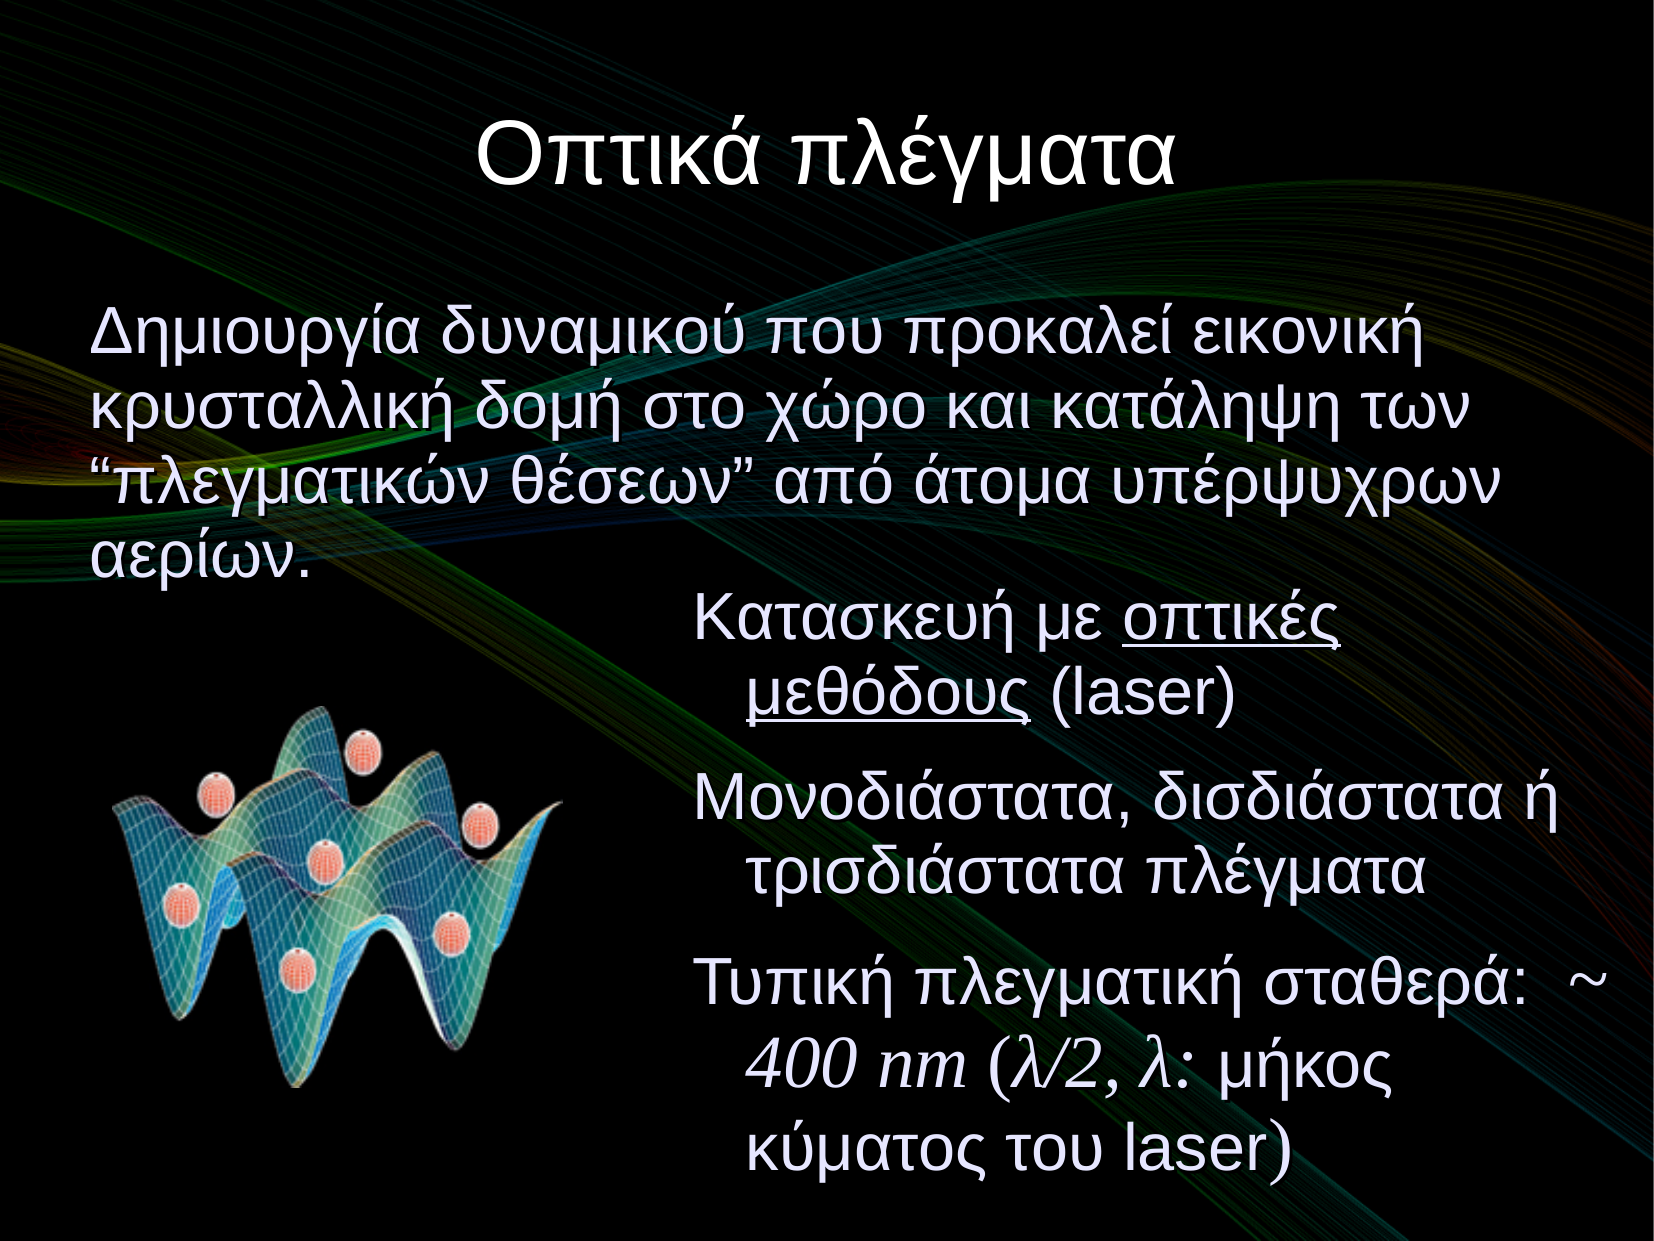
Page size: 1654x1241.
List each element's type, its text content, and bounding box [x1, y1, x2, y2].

title Οπτικά πλέγματα [82, 56, 1571, 250]
list Κατασκευή με οπτικές μεθόδους (laser) Μονοδιάστατα, δισδιάστατα ή τρισδιάστατα πλέγματα Τυπική πλεγματική σταθερά: ~ 400 nm (λ/2, λ: μήκος κύματος του laser) [675, 579, 1613, 1179]
picture [0, 0, 1654, 1241]
text_box Δημιουργία δυναμικού που προκαλεί εικονική κρυσταλλική δομή στο χώρο και κατάληψη των “πλεγματικών θέσεων” από άτομα υπέρψυχρων αερίων. [75, 285, 1576, 600]
